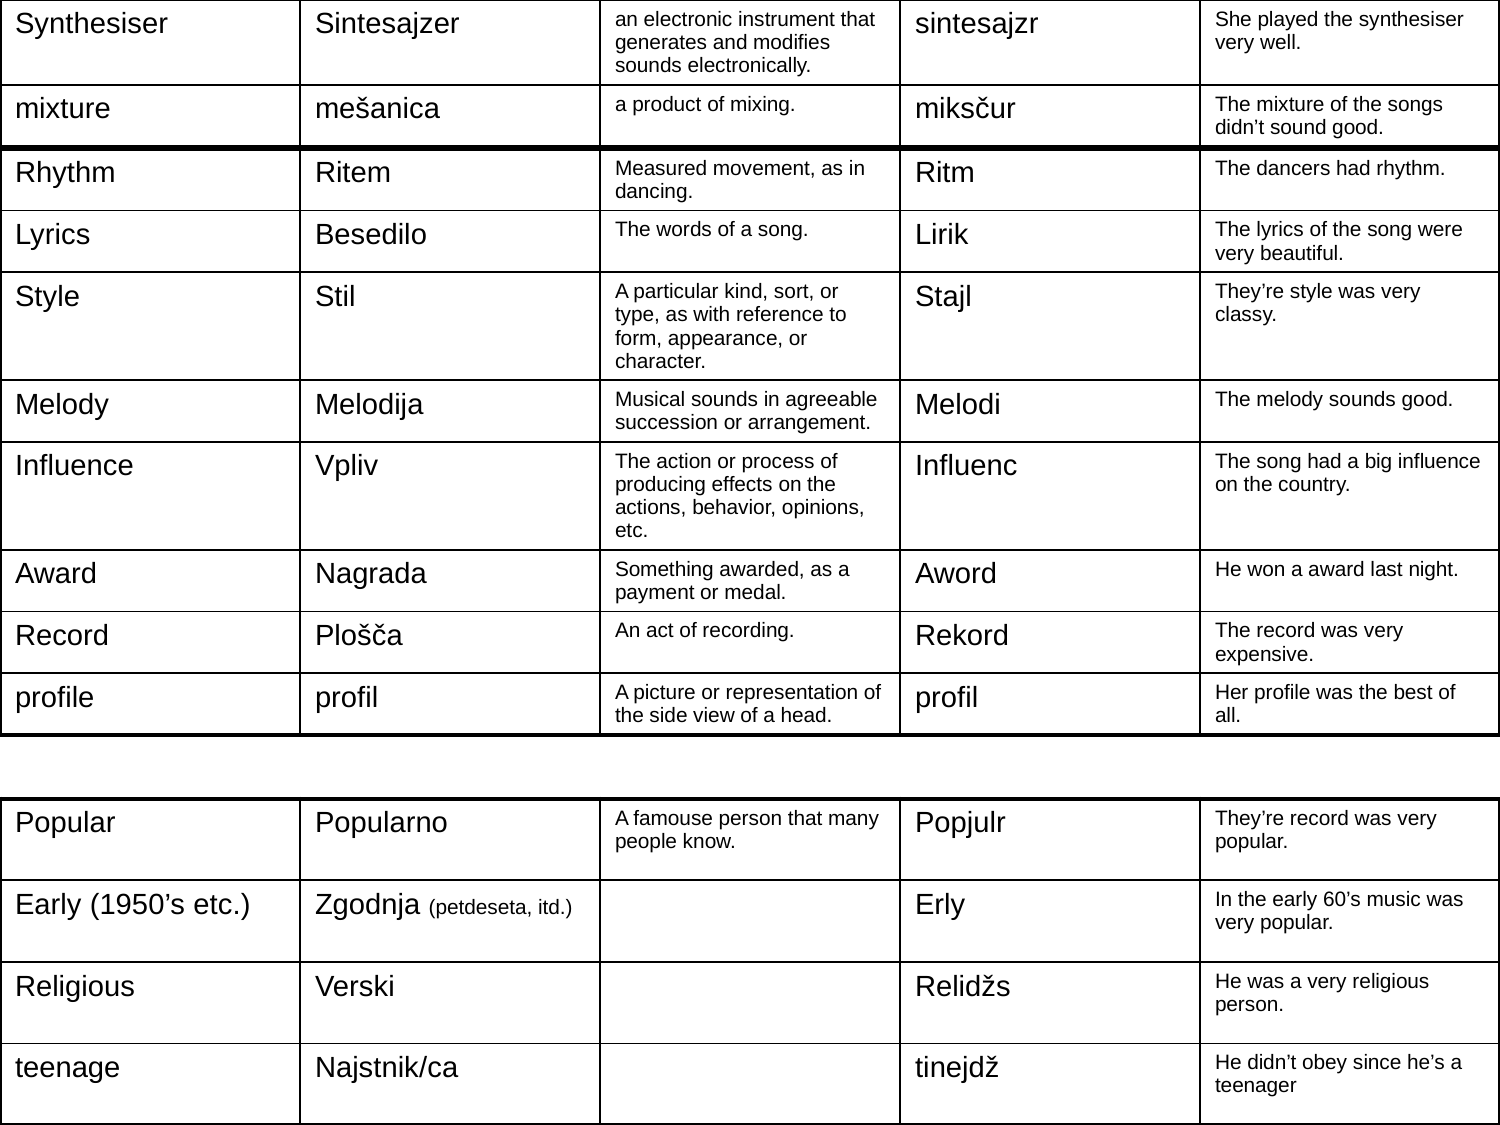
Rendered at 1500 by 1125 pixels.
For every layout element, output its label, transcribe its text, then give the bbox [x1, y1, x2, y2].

table_cell A picture or representation of the side view of a head. [601, 674, 899, 733]
table_cell Something awarded, as a payment or medal. [601, 551, 899, 611]
table_cell [601, 963, 899, 1043]
table_cell Besedilo [301, 211, 599, 271]
table_cell Record [2, 612, 299, 672]
table_cell profil [901, 674, 1199, 733]
table_cell Relidžs [901, 963, 1199, 1043]
table_header an electronic instrument that generates and modifies sounds electronically. [601, 1, 899, 84]
table_header Popularno [301, 801, 599, 879]
table_cell An act of recording. [601, 612, 899, 672]
table_cell miksčur [901, 86, 1199, 145]
table_header Rhythm [2, 151, 299, 210]
table_cell Melodi [901, 381, 1199, 441]
table_cell The melody sounds good. [1201, 381, 1498, 441]
table_cell Early (1950’s etc.) [2, 881, 299, 961]
table_cell profile [2, 674, 299, 733]
table_cell Style [2, 273, 299, 379]
table_cell Vpliv [301, 443, 599, 549]
table_header Synthesiser [2, 1, 299, 84]
table_cell He was a very religious person. [1201, 963, 1498, 1043]
table_header Ritem [301, 151, 599, 210]
table_cell The words of a song. [601, 211, 899, 271]
table_header Ritm [901, 151, 1199, 210]
table_cell Influenc [901, 443, 1199, 549]
table_cell Melody [2, 381, 299, 441]
table_cell Aword [901, 551, 1199, 611]
table_cell Erly [901, 881, 1199, 961]
table_cell Najstnik/ca [301, 1044, 599, 1123]
table_cell Lirik [901, 211, 1199, 271]
table_cell A particular kind, sort, or type, as with reference to form, appearance, or character. [601, 273, 899, 379]
table_cell [601, 881, 899, 961]
table_cell Stil [301, 273, 599, 379]
table_cell Influence [2, 443, 299, 549]
table_header The dancers had rhythm. [1201, 151, 1498, 210]
table_header Popjulr [901, 801, 1199, 879]
table_cell teenage [2, 1044, 299, 1123]
table_cell Melodija [301, 381, 599, 441]
table_cell Stajl [901, 273, 1199, 379]
table_cell Her profile was the best of all. [1201, 674, 1498, 733]
table_cell In the early 60’s music was very popular. [1201, 881, 1498, 961]
table_cell The song had a big influence on the country. [1201, 443, 1498, 549]
table_cell profil [301, 674, 599, 733]
table_cell He won a award last night. [1201, 551, 1498, 611]
table_header Measured movement, as in dancing. [601, 151, 899, 210]
table_cell The record was very expensive. [1201, 612, 1498, 672]
table_cell Nagrada [301, 551, 599, 611]
table_cell tinejdž [901, 1044, 1199, 1123]
table_cell Plošča [301, 612, 599, 672]
table_header Popular [2, 801, 299, 879]
table_cell Zgodnja (petdeseta, itd.) [301, 881, 599, 961]
table_header A famouse person that many people know. [601, 801, 899, 879]
table_cell The action or process of producing effects on the actions, behavior, opinions, etc. [601, 443, 899, 549]
table_cell Verski [301, 963, 599, 1043]
table_header Sintesajzer [301, 1, 599, 84]
table_header They’re record was very popular. [1201, 801, 1498, 879]
table_cell mixture [2, 86, 299, 145]
table_cell They’re style was very classy. [1201, 273, 1498, 379]
table_cell Religious [2, 963, 299, 1043]
table_cell Lyrics [2, 211, 299, 271]
table_cell He didn’t obey since he’s a teenager [1201, 1044, 1498, 1123]
table_header She played the synthesiser very well. [1201, 1, 1498, 84]
table_cell [601, 1044, 899, 1123]
table_cell Musical sounds in agreeable succession or arrangement. [601, 381, 899, 441]
table_cell mešanica [301, 86, 599, 145]
table_header sintesajzr [901, 1, 1199, 84]
table_cell The lyrics of the song were very beautiful. [1201, 211, 1498, 271]
table_cell a product of mixing. [601, 86, 899, 145]
table_cell Rekord [901, 612, 1199, 672]
table_cell The mixture of the songs didn’t sound good. [1201, 86, 1498, 145]
table_cell Award [2, 551, 299, 611]
